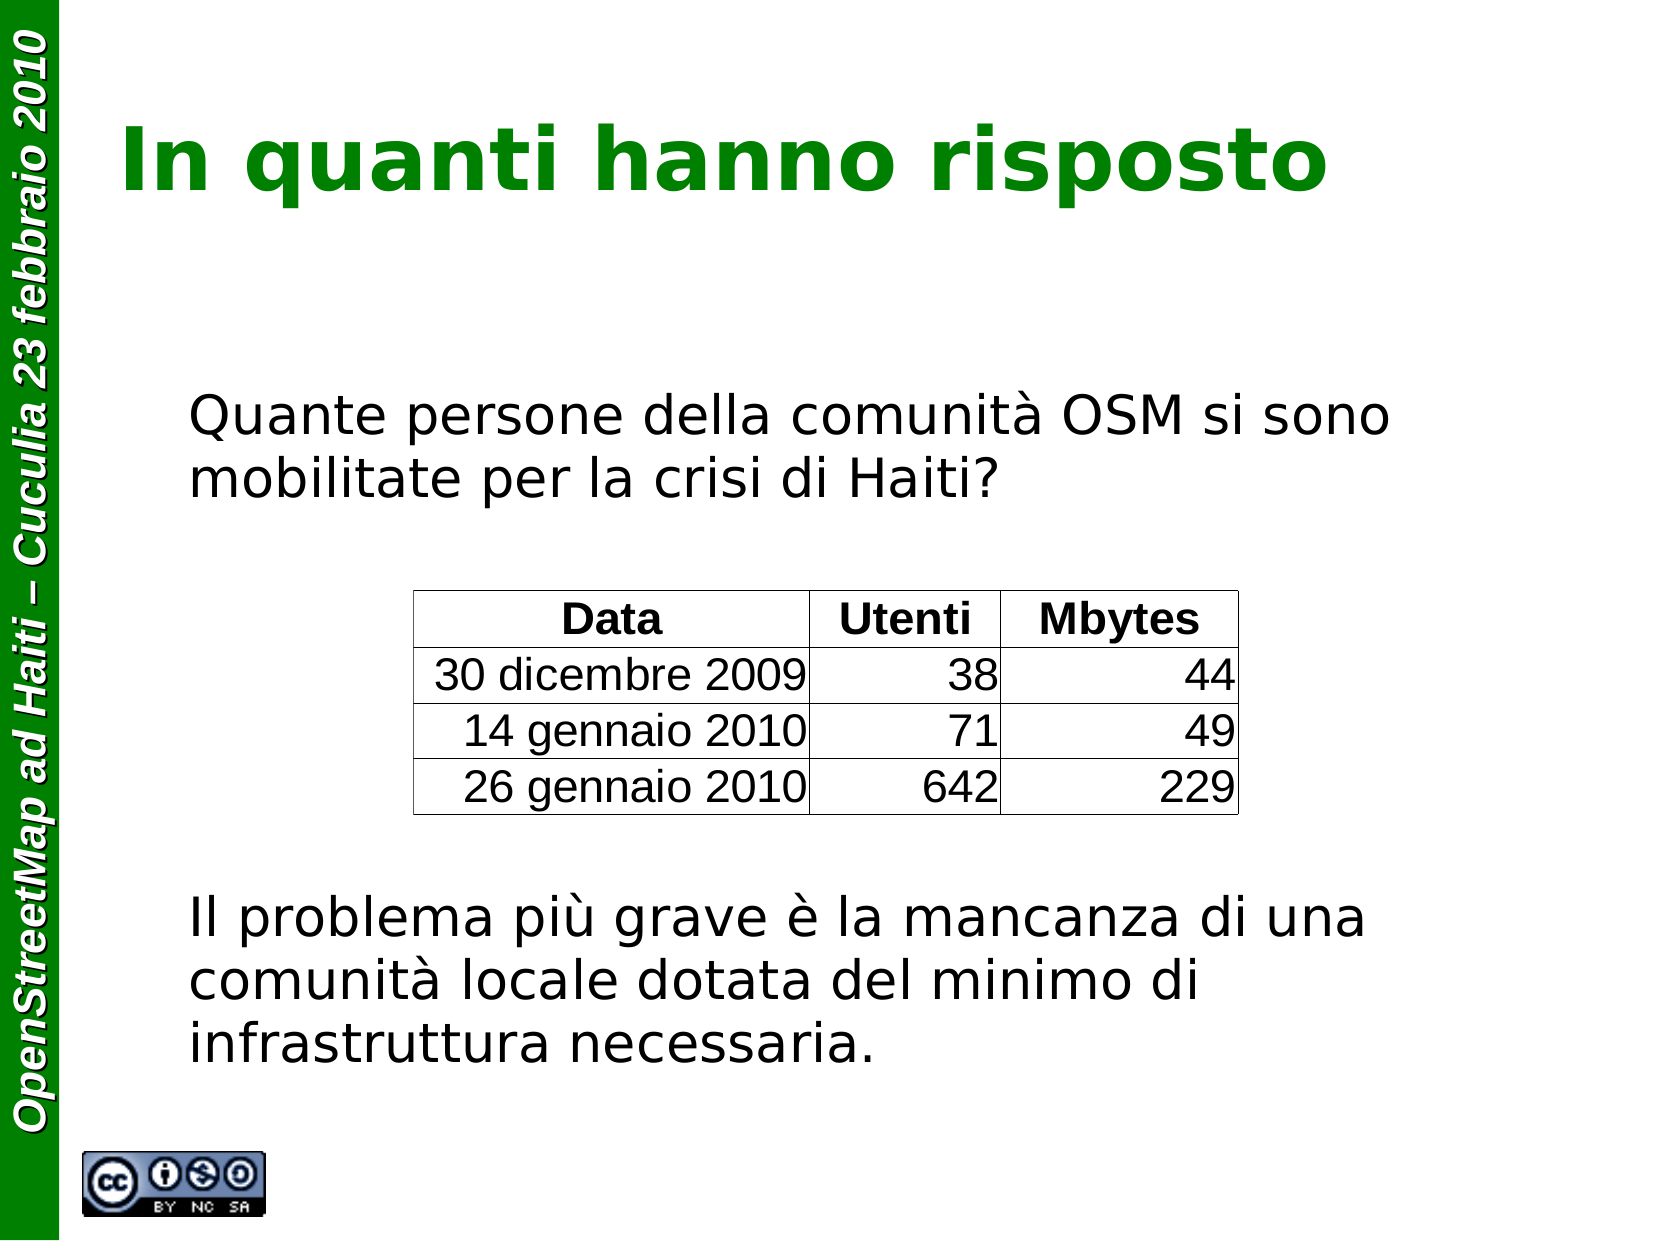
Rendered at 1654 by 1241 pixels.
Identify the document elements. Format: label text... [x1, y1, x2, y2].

chart [413, 590, 1241, 870]
list Quante persone della comunità OSM si sono mobilitate per la crisi di Haiti? [118, 383, 1565, 532]
picture [82, 1151, 266, 1217]
title In quanti hanno risposto [118, 64, 1394, 257]
list Il problema più grave è la mancanza di una comunità locale dotata del minimo di infrastruttura necessaria. [118, 885, 1565, 1123]
